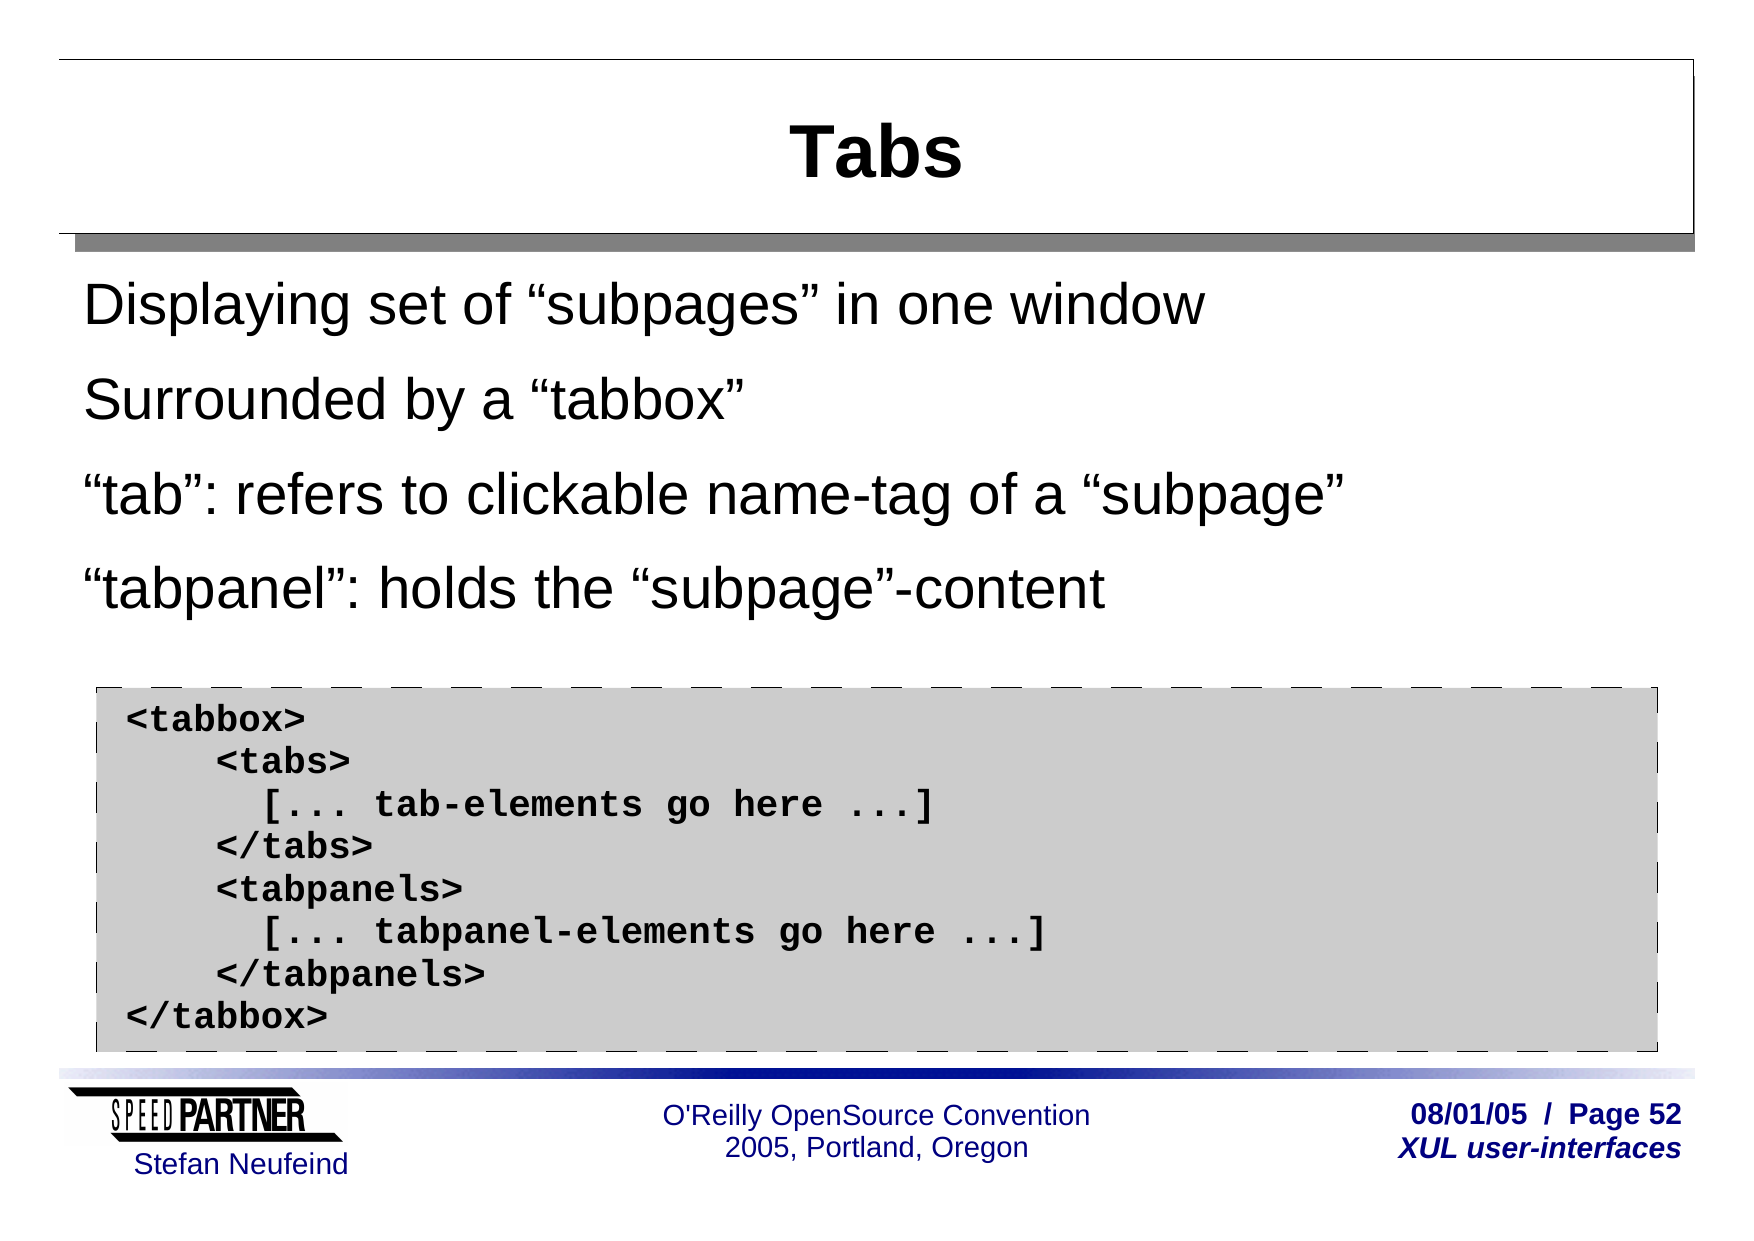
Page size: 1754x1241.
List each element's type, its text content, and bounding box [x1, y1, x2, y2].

picture [64, 1082, 348, 1146]
picture [59, 1068, 1695, 1079]
title Tabs [59, 59, 1695, 244]
text_box <tabbox> <tabs> [... tab-elements go here ...] </tabs> <tabpanels> [... tabpanel-elements go here ...] </tabpanels> </tabbox> [96, 687, 1658, 1052]
list Displaying set of “subpages” in one window Surrounded by a “tabbox” “tab”: refers to clickable name-tag of a “subpage” “tabpanel”: holds the “subpage”-content [71, 272, 1695, 1055]
